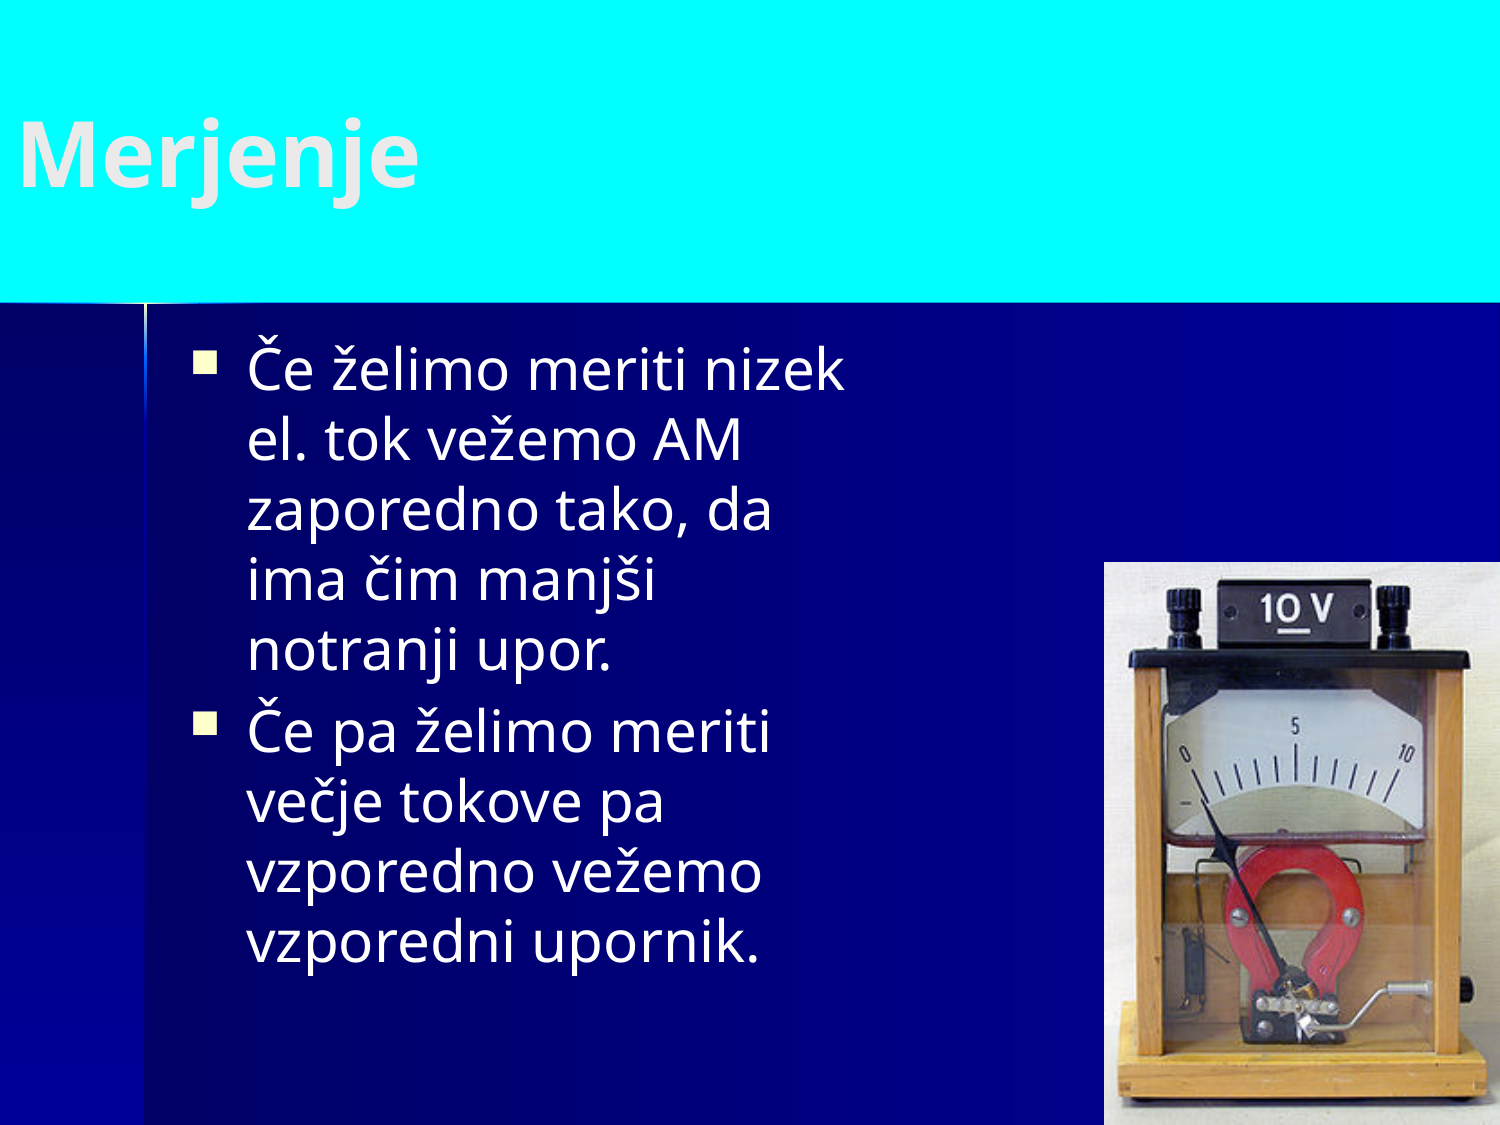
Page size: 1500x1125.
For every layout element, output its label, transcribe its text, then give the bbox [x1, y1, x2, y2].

picture [1104, 562, 1500, 1125]
list Če želimo meriti nizek el. tok vežemo AM zaporedno tako, da ima čim manjši notranji upor. Če pa želimo meriti večje tokove pa vzporedno vežemo vzporedni upornik. [174, 324, 869, 1000]
title Merjenje [0, 0, 1500, 303]
